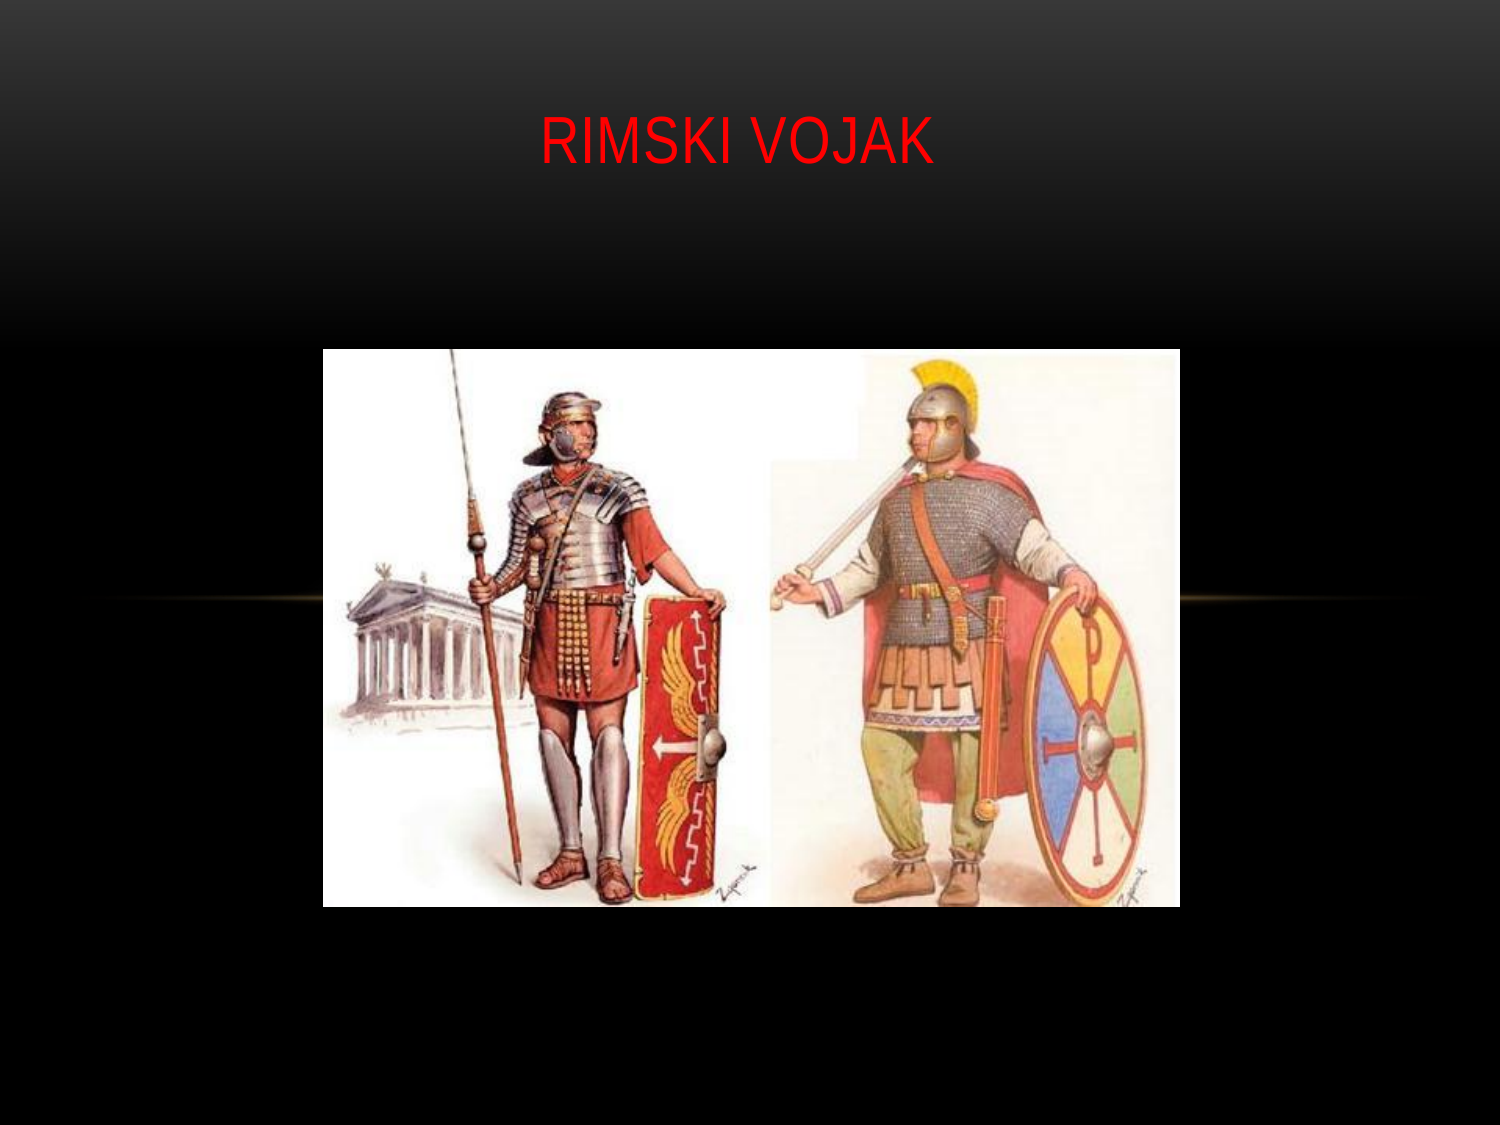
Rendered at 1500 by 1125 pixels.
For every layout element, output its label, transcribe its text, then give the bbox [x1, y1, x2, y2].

picture [0, 0, 1500, 907]
title RIMSKI VOJAK [100, 54, 1376, 185]
